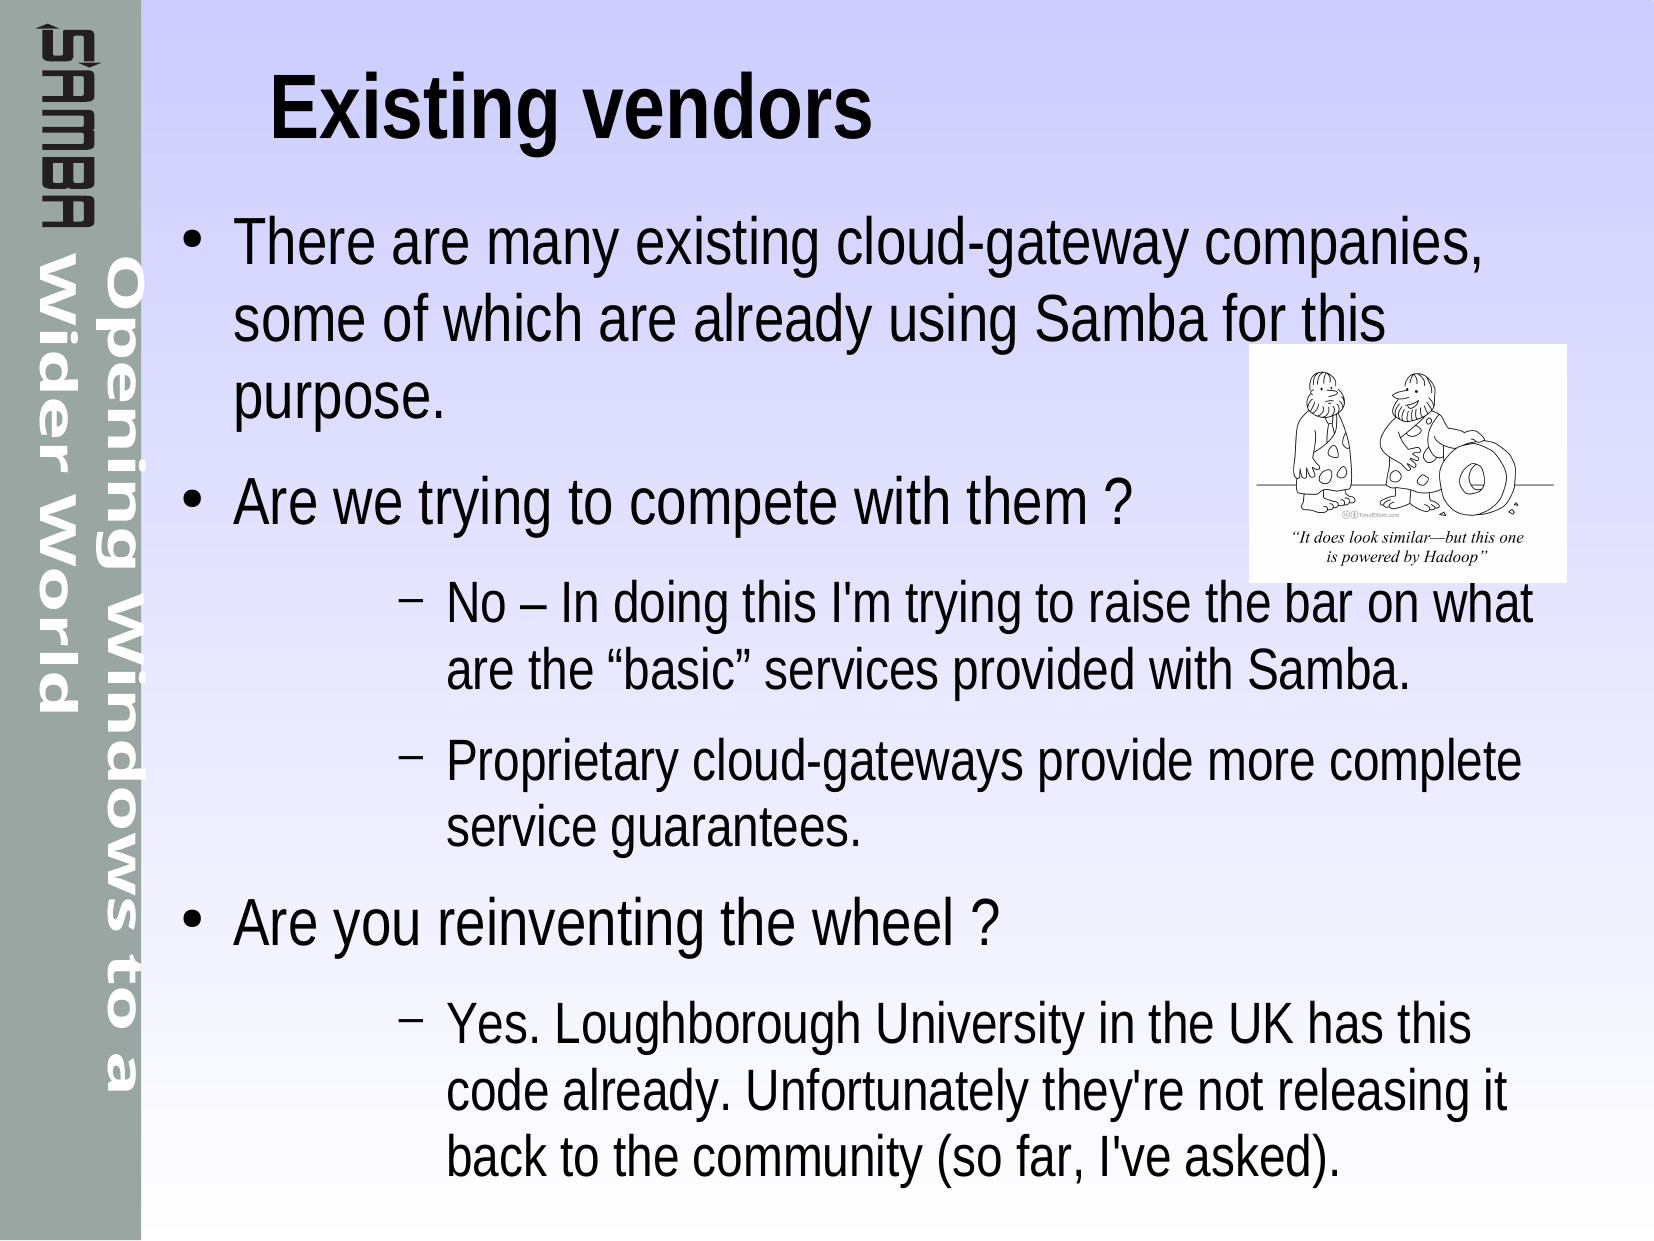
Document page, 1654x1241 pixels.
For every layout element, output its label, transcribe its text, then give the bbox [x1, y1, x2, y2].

list There are many existing cloud-gateway companies, some of which are already using Samba for this purpose. Are we trying to compete with them ? No – In doing this I'm trying to raise the bar on what are the “basic” services provided with Samba. Proprietary cloud-gateways provide more complete service guarantees. Are you reinventing the wheel ? Yes. Loughborough University in the UK has this code already. Unfortunately they're not releasing it back to the community (so far, I've asked). [162, 202, 1575, 1192]
title Existing vendors [170, 0, 974, 202]
picture [1249, 344, 1567, 583]
